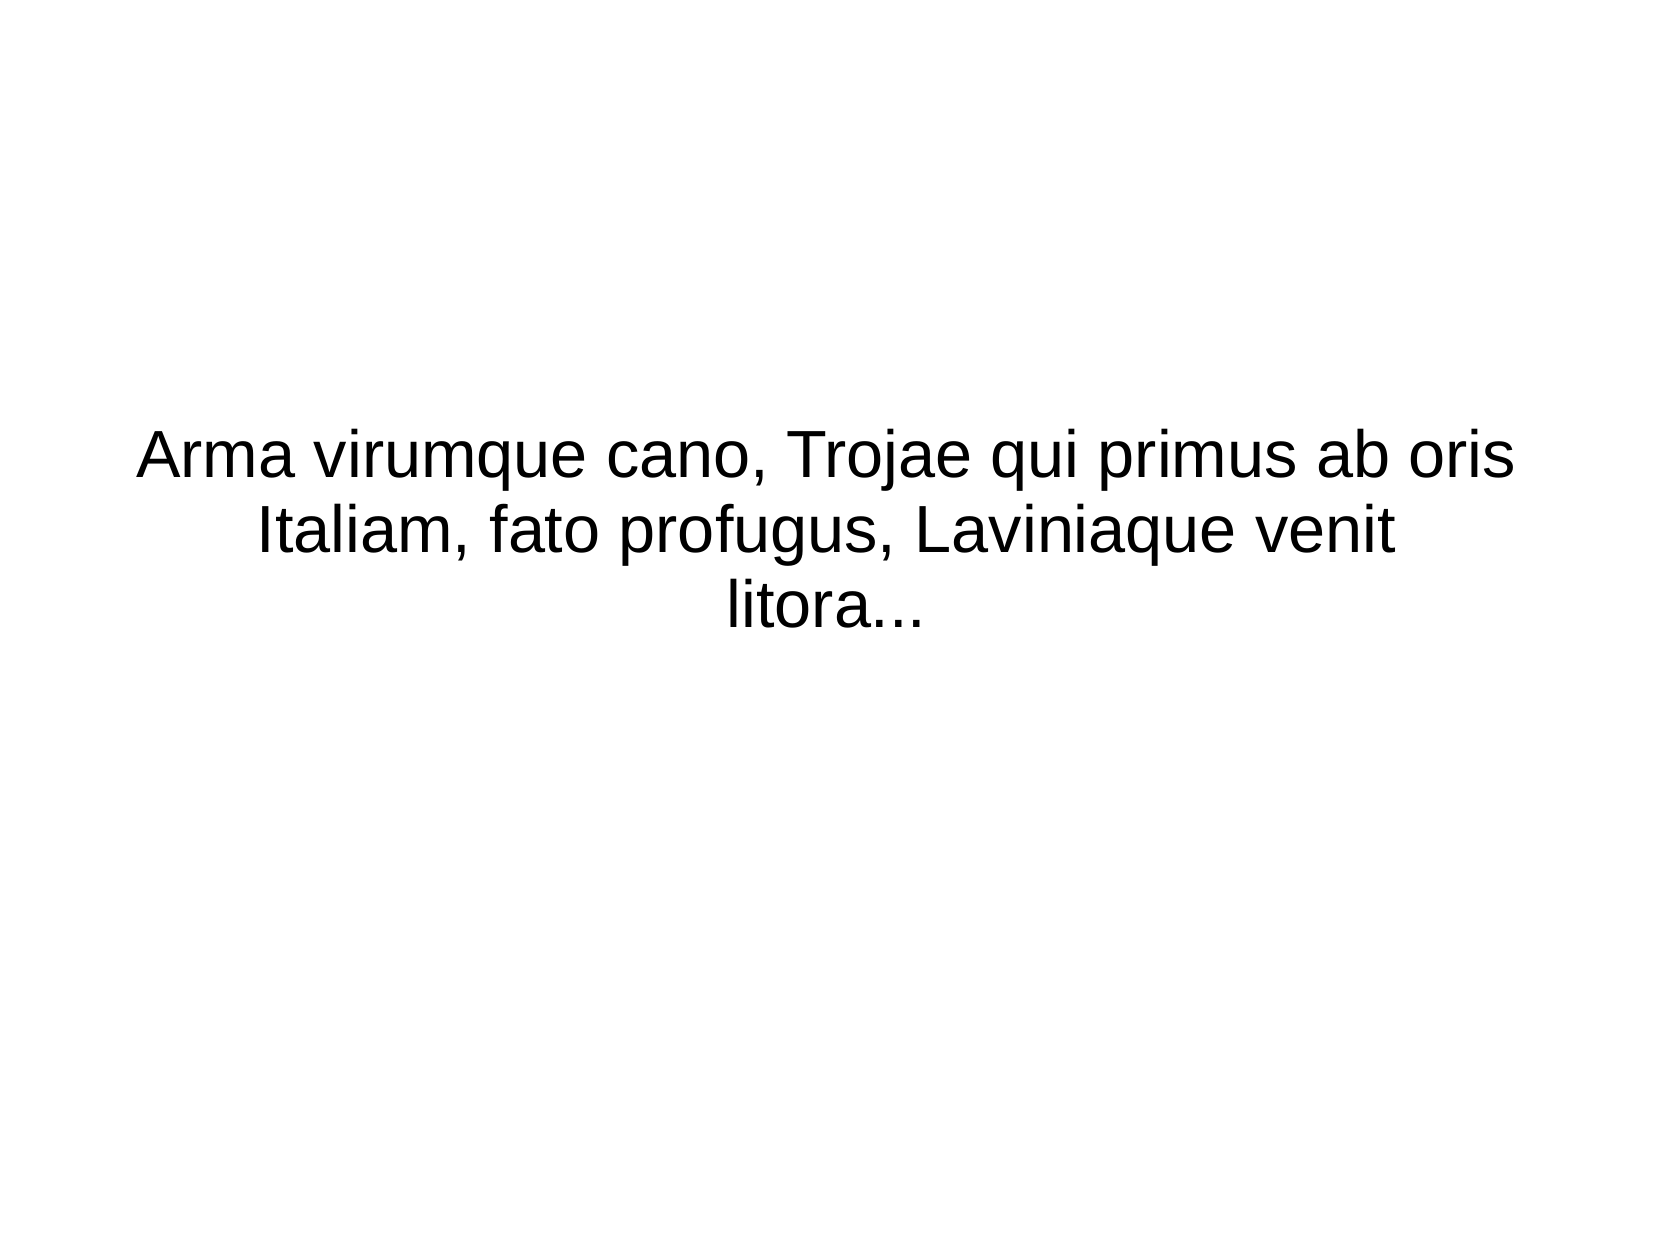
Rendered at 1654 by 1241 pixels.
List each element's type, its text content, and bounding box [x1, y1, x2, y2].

subtitle Arma virumque cano, Trojae qui primus ab oris Italiam, fato profugus, Laviniaque venit litora... [82, 49, 1571, 1010]
